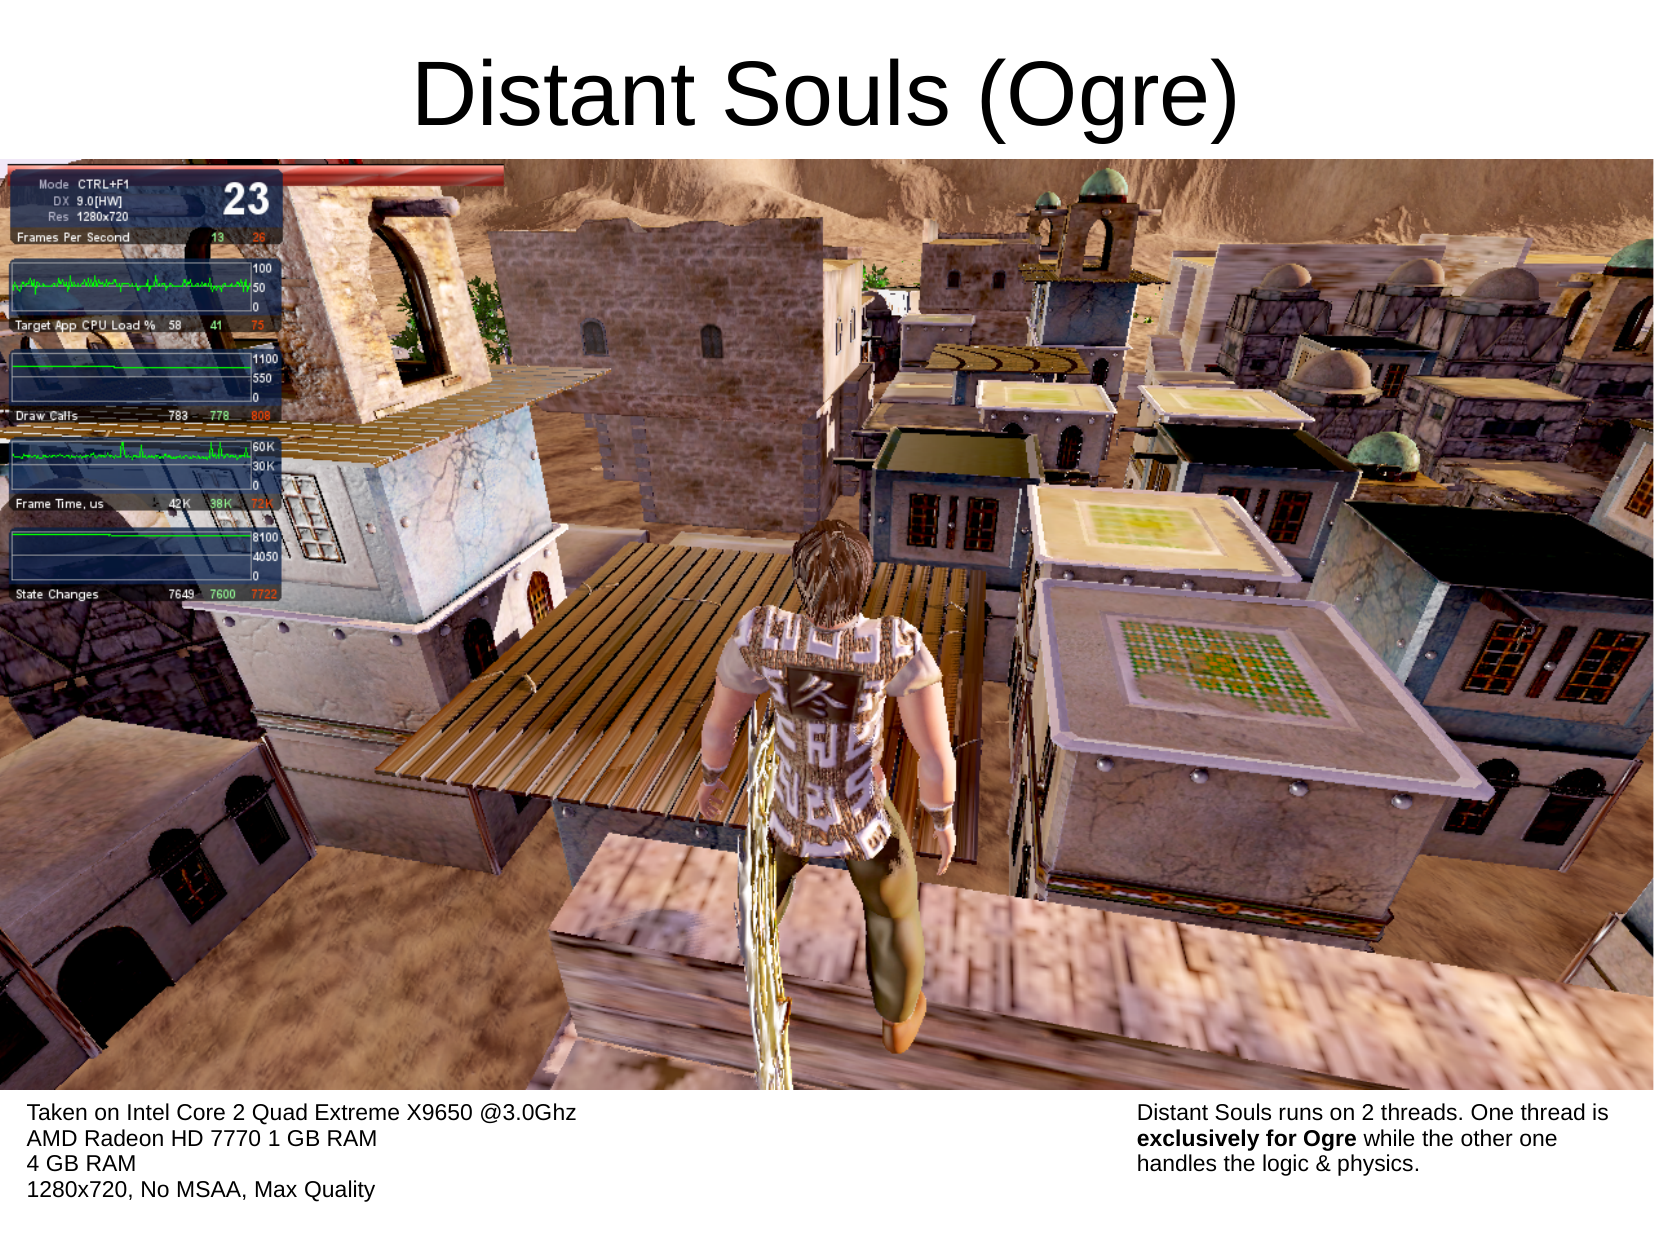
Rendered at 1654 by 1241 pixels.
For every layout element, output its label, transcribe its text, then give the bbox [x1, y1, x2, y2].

text_box Distant Souls runs on 2 threads. One thread is exclusively for Ogre while the other one handles the logic & physics. [1122, 1092, 1625, 1186]
text_box Taken on Intel Core 2 Quad Extreme X9650 @3.0Ghz AMD Radeon HD 7770 1 GB RAM 4 GB RAM 1280x720, No MSAA, Max Quality [11, 1092, 603, 1211]
title Distant Souls (Ogre) [82, 0, 1571, 159]
picture [0, 159, 1654, 1090]
